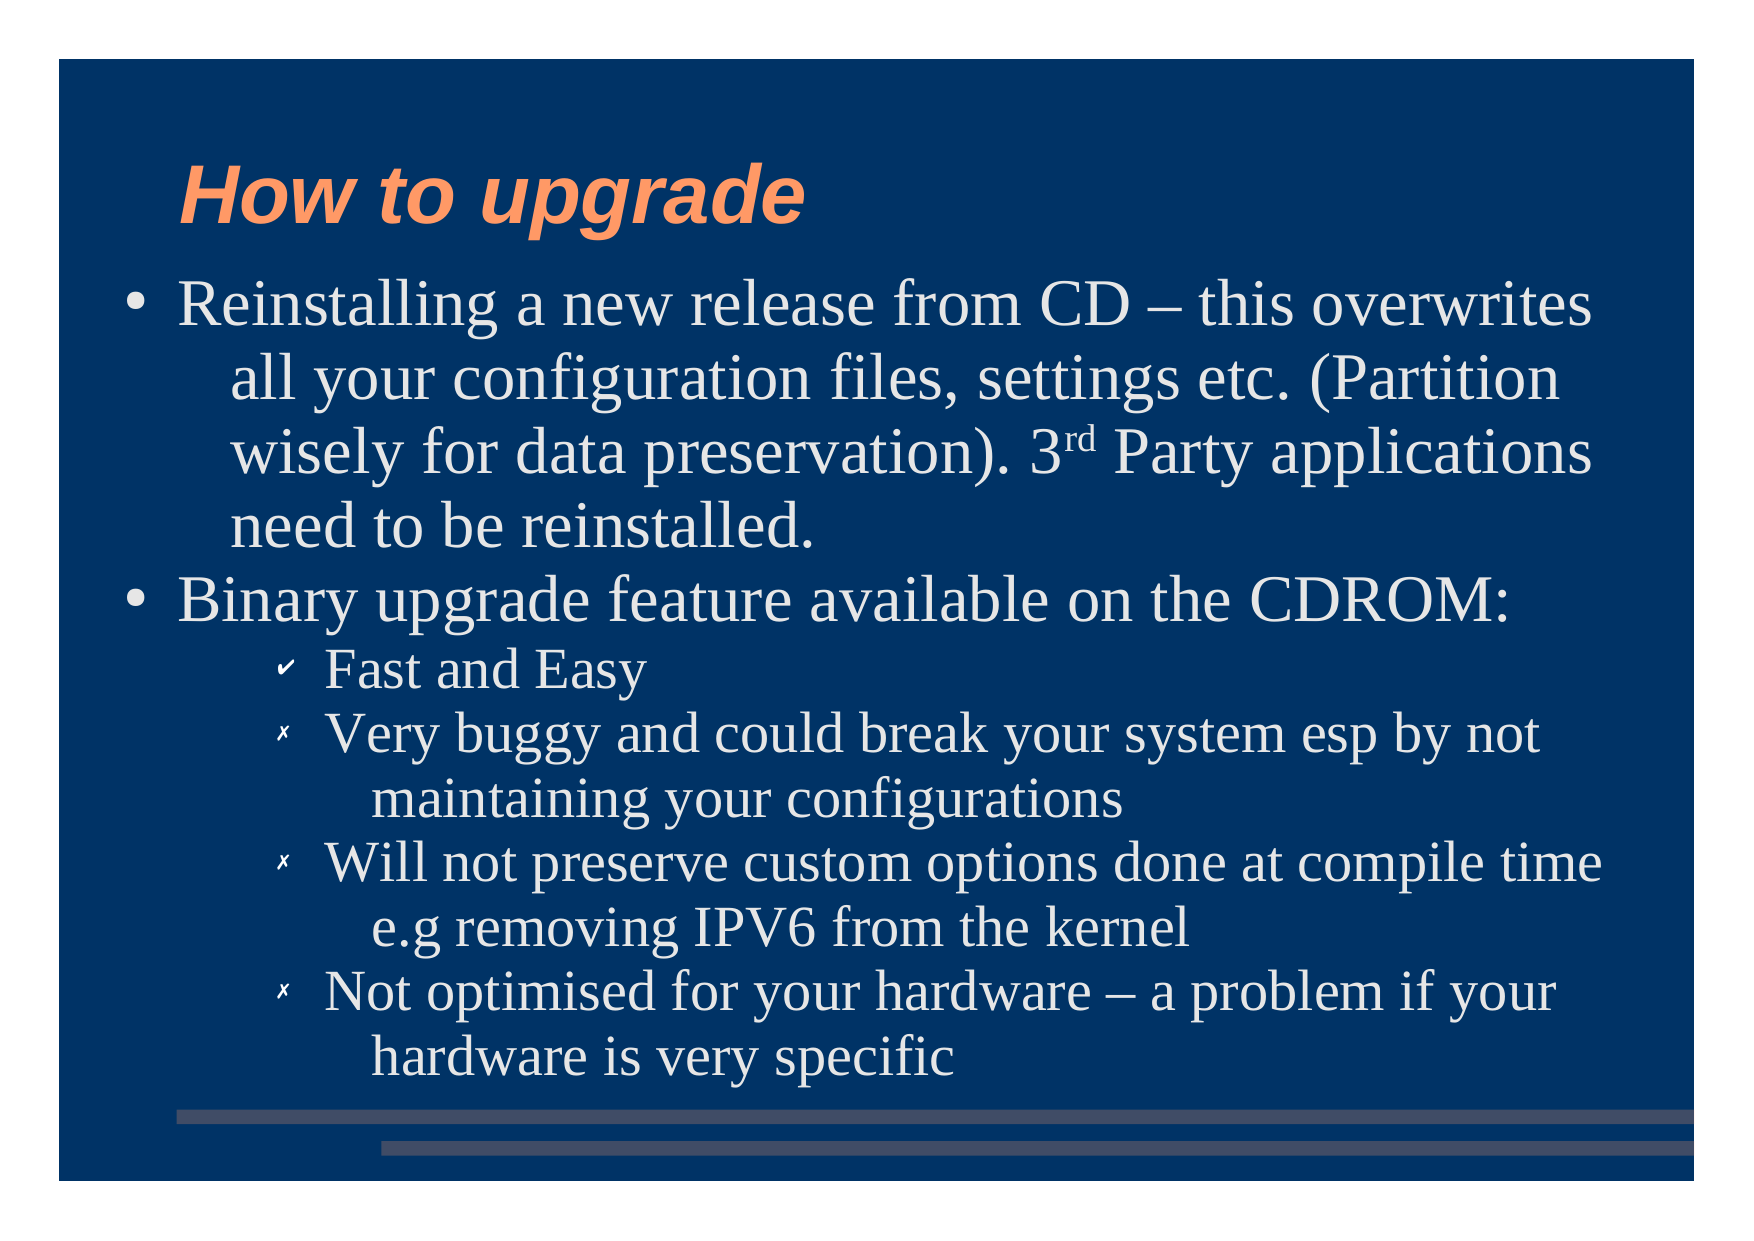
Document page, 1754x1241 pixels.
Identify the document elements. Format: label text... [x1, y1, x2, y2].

list Reinstalling a new release from CD – this overwrites all your configuration files, settings etc. (Partition wisely for data preservation). 3rd Party applications need to be reinstalled. Binary upgrade feature available on the CDROM: Fast and Easy Very buggy and could break your system esp by not maintaining your configurations Will not preserve custom options done at compile time e.g removing IPV6 from the kernel Not optimised for your hardware – a problem if your hardware is very specific [88, 265, 1654, 1058]
title How to upgrade [179, 100, 1576, 265]
